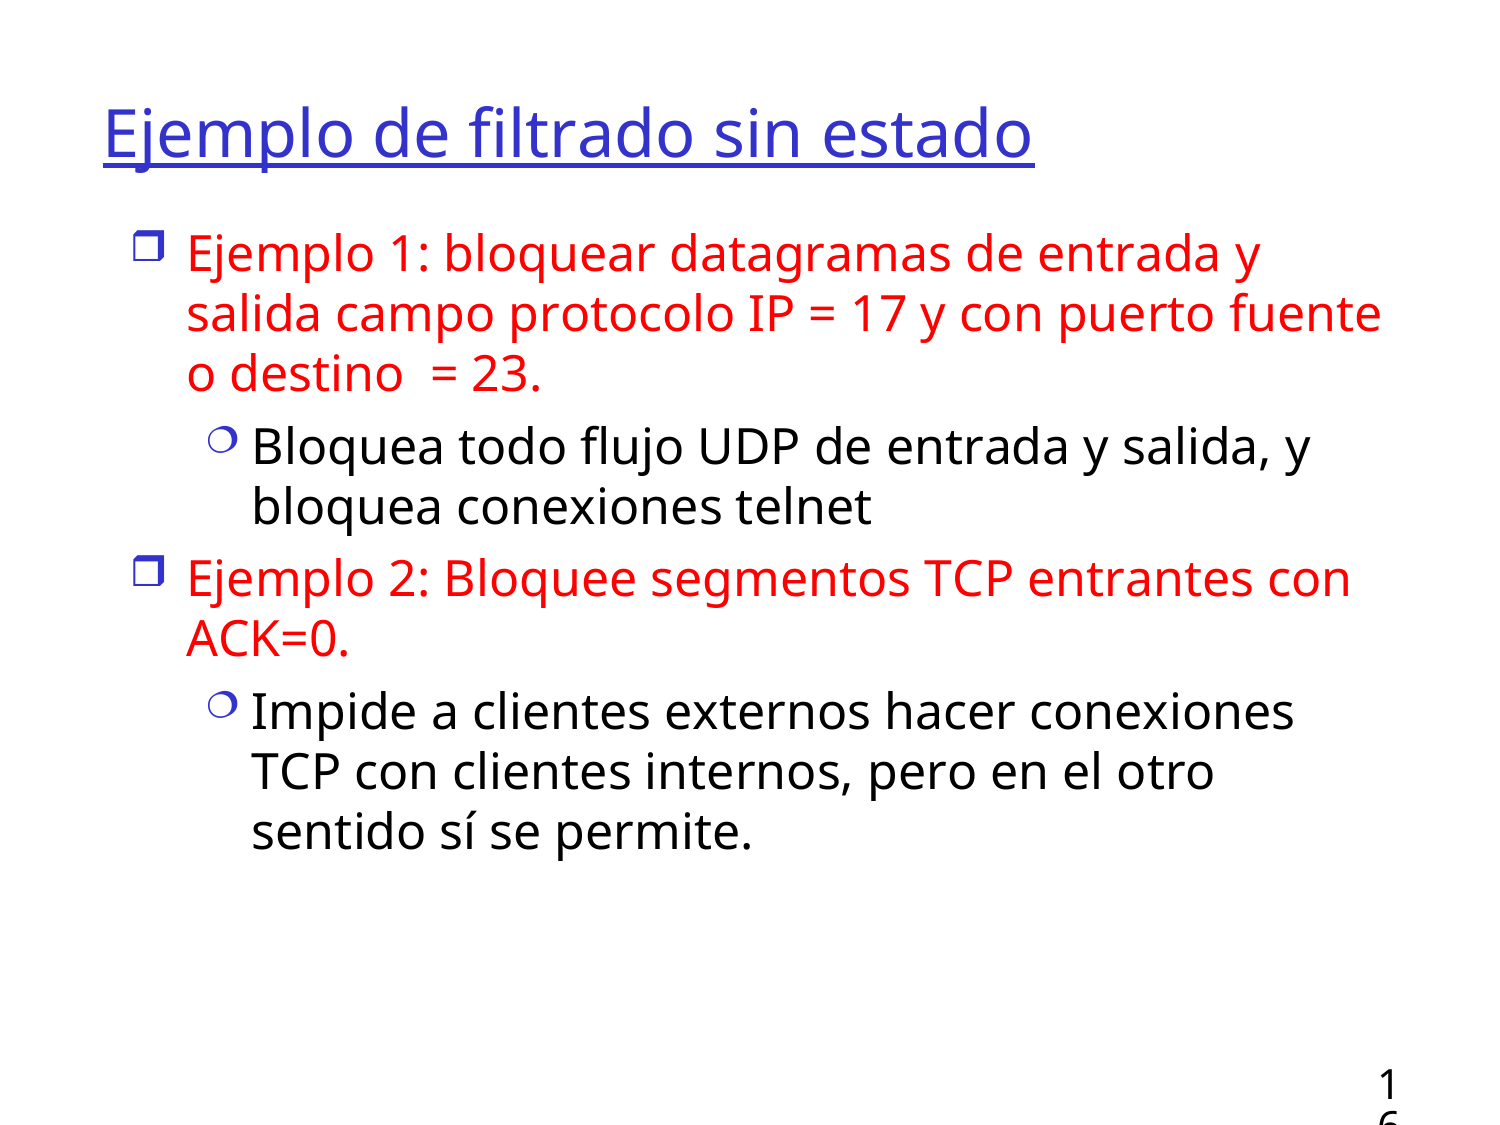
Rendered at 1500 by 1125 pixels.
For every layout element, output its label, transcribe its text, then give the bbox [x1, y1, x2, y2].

list Ejemplo 1: bloquear datagramas de entrada y salida campo protocolo IP = 17 y con puerto fuente o destino = 23. Bloquea todo flujo UDP de entrada y salida, y bloquea conexiones telnet Ejemplo 2: Bloquee segmentos TCP entrantes con ACK=0. Impide a clientes externos hacer conexiones TCP con clientes internos, pero en el otro sentido sí se permite. [115, 214, 1404, 978]
title Ejemplo de filtrado sin estado [87, 37, 1363, 225]
